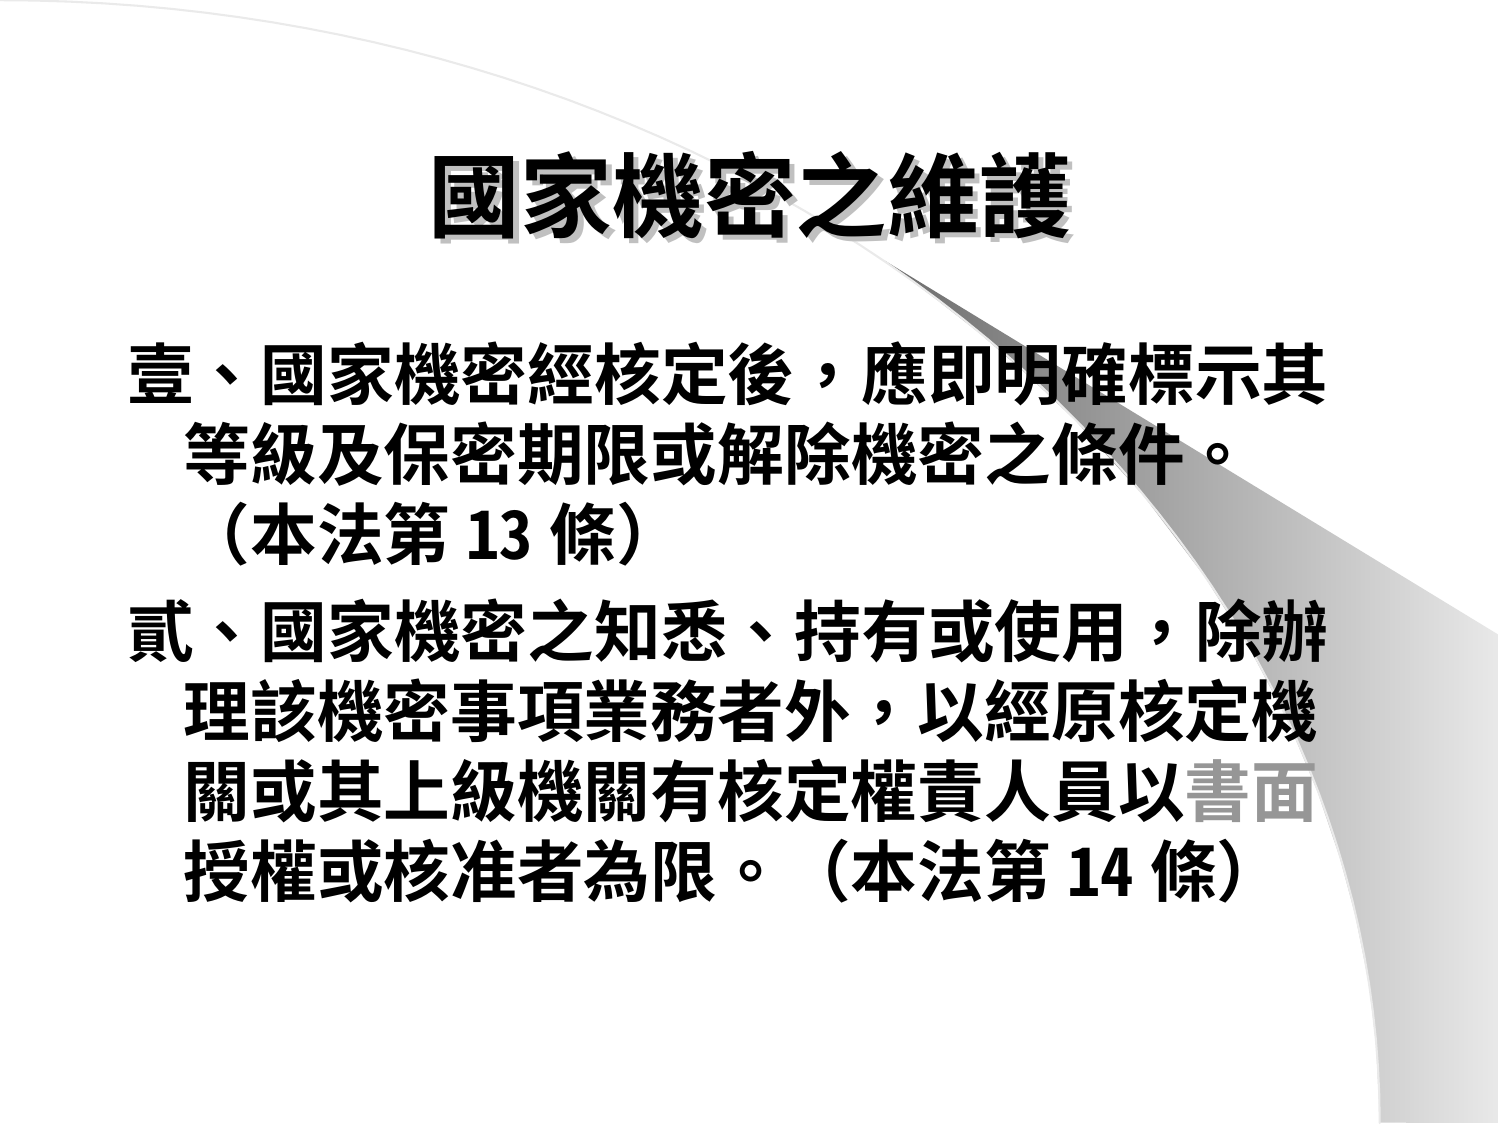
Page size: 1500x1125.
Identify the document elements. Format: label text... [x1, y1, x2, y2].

list 壹、國家機密經核定後，應即明確標示其等級及保密期限或解除機密之條件。（本法第13條） 貳、國家機密之知悉、持有或使用，除辦理該機密事項業務者外，以經原核定機關或其上級機關有核定權責人員以書面授權或核准者為限。（本法第14條） [112, 324, 1388, 1000]
title 國家機密之維護 [112, 99, 1388, 288]
